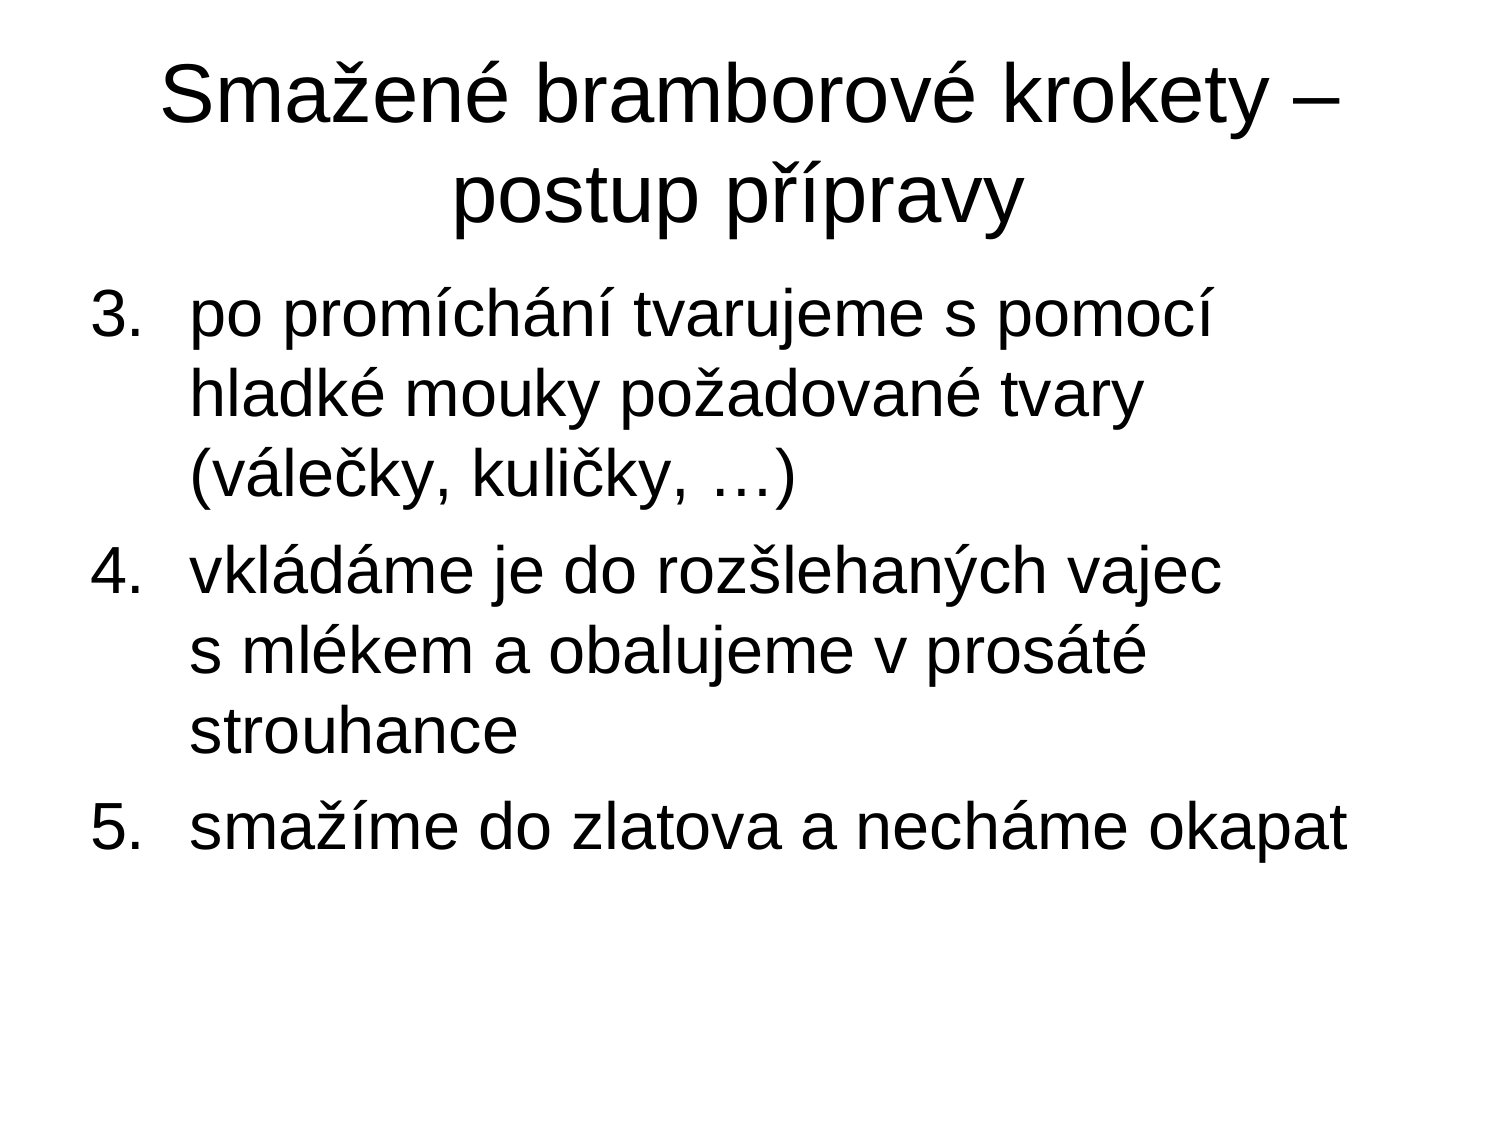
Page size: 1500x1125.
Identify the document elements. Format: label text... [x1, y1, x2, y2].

title Smažené bramborové krokety – postup přípravy [75, 31, 1426, 247]
list 3. po promíchání tvarujeme s pomocí hladké mouky požadované tvary (válečky, kuličky, …) 4. vkládáme je do rozšlehaných vajec s mlékem a obalujeme v prosáté strouhance 5. smažíme do zlatova a necháme okapat [75, 262, 1426, 1006]
